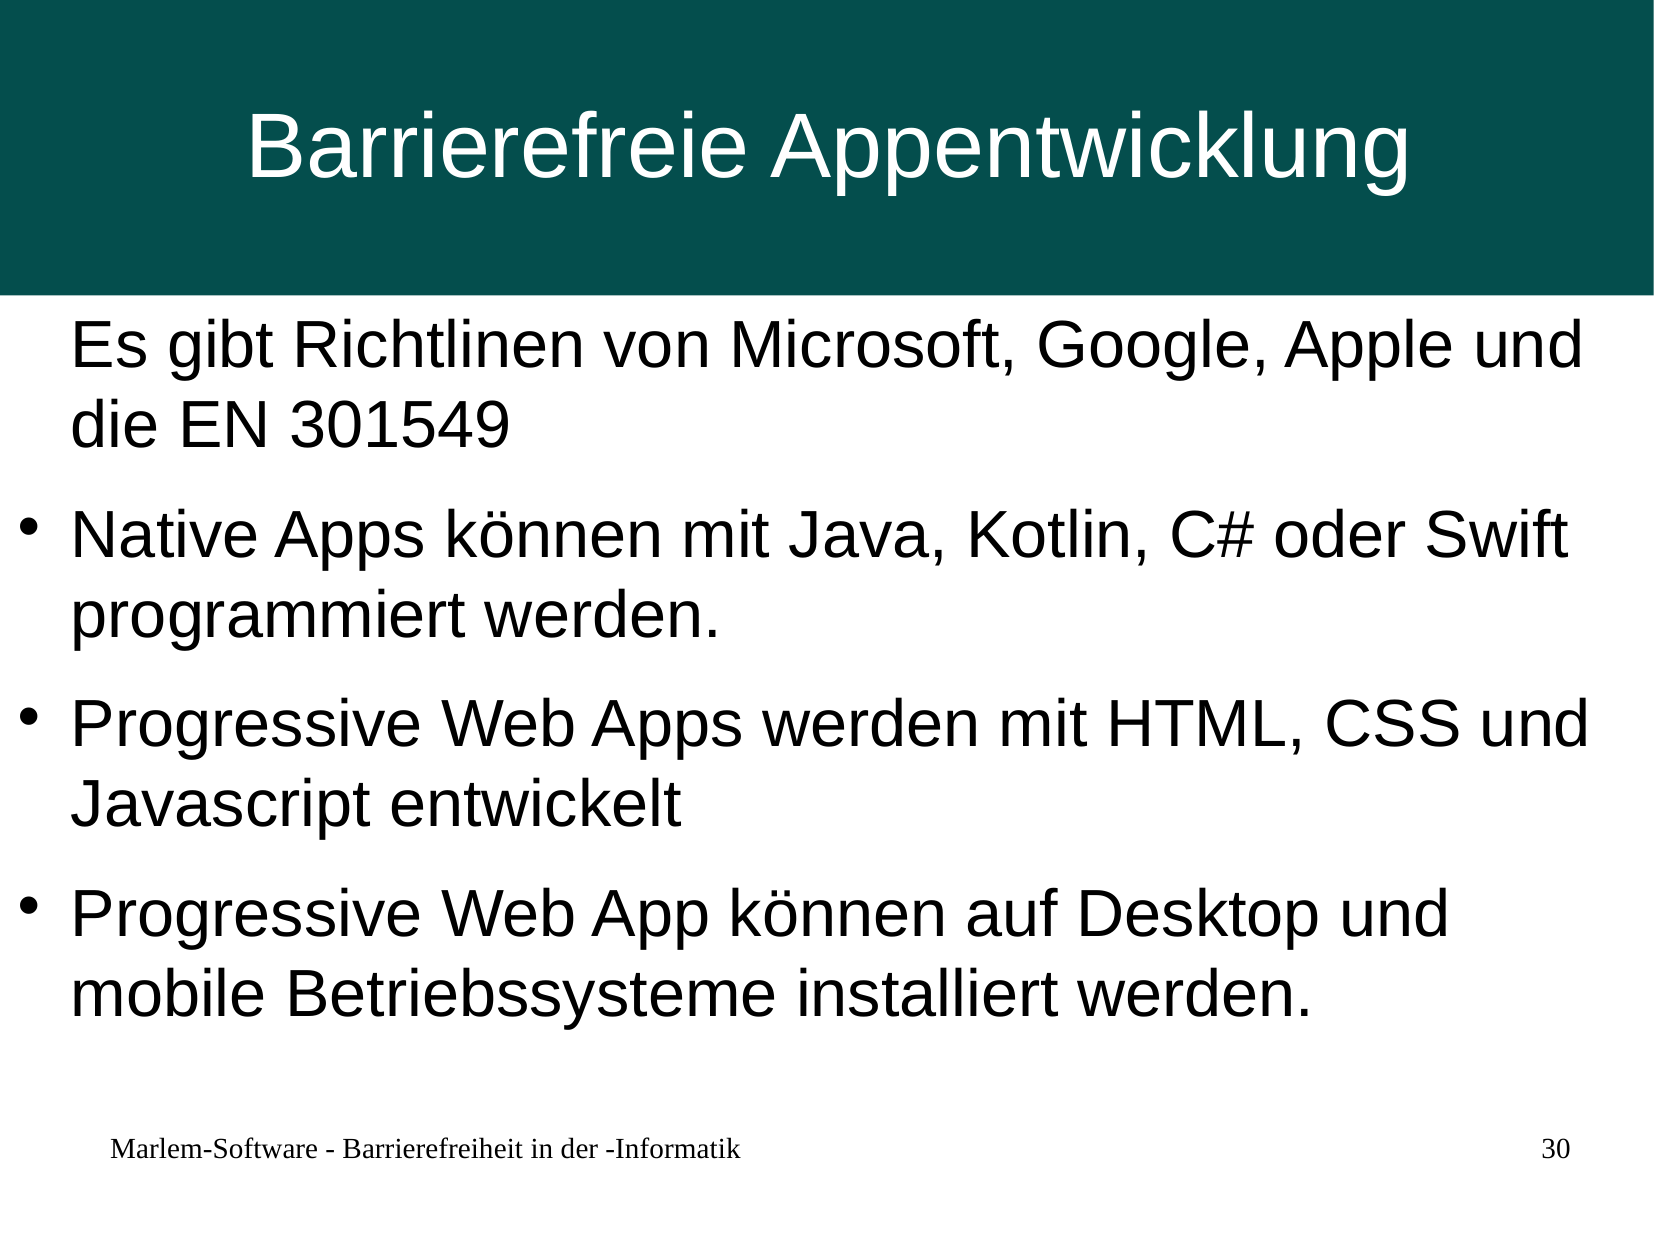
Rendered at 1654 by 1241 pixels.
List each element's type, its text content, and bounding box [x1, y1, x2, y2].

title Barrierefreie Appentwicklung [0, 0, 1654, 296]
list Es gibt Richtlinen von Microsoft, Google, Apple und die EN 301549 Native Apps können mit Java, Kotlin, C# oder Swift programmiert werden. Progressive Web Apps werden mit HTML, CSS und Javascript entwickelt Progressive Web App können auf Desktop und mobile Betriebssysteme installiert werden. [0, 301, 1654, 1069]
